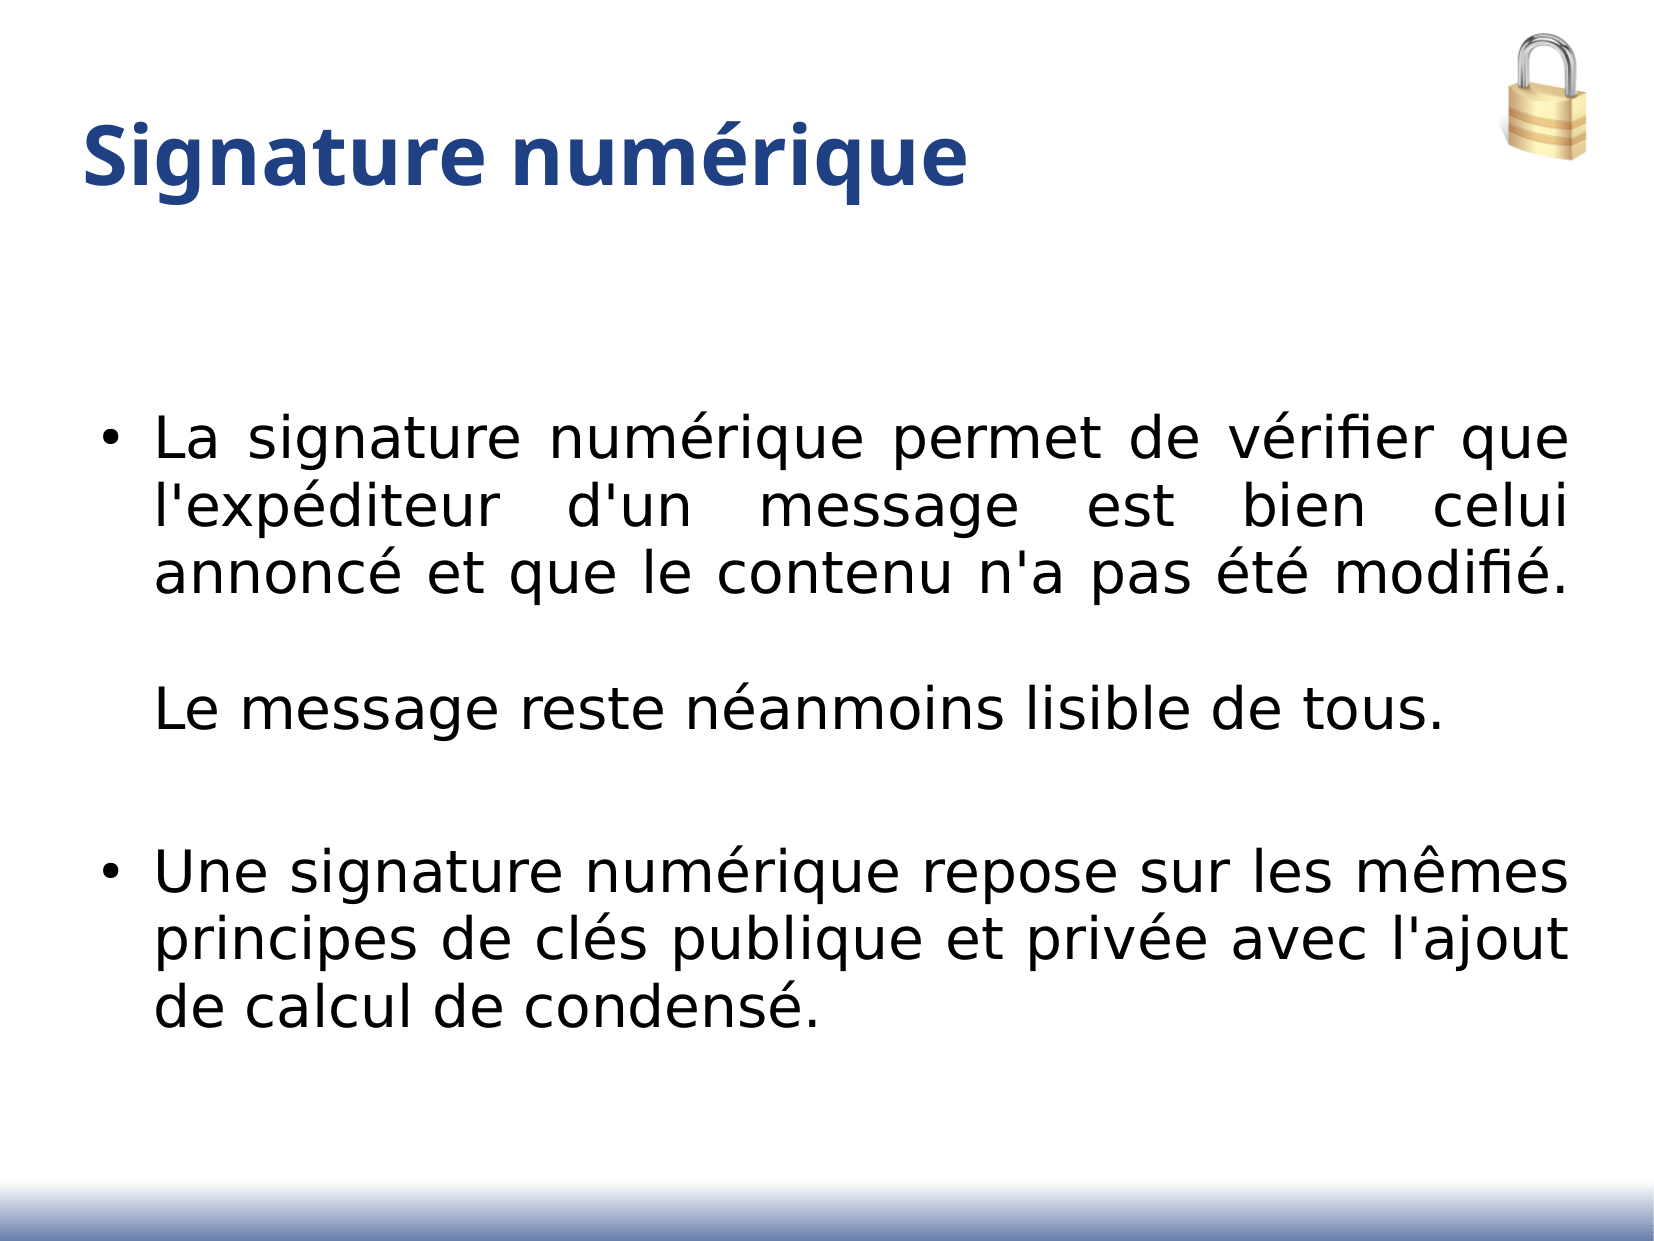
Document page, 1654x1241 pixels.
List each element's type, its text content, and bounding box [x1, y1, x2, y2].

list Une signature numérique repose sur les mêmes principes de clés publique et privée avec l'ajout de calcul de condensé. [82, 810, 1571, 1069]
picture [1476, 29, 1613, 166]
title Signature numérique [82, 49, 1571, 257]
list La signature numérique permet de vérifier que l'expéditeur d'un message est bien celui annoncé et que le contenu n'a pas été modifié. Le message reste néanmoins lisible de tous. [82, 360, 1571, 788]
